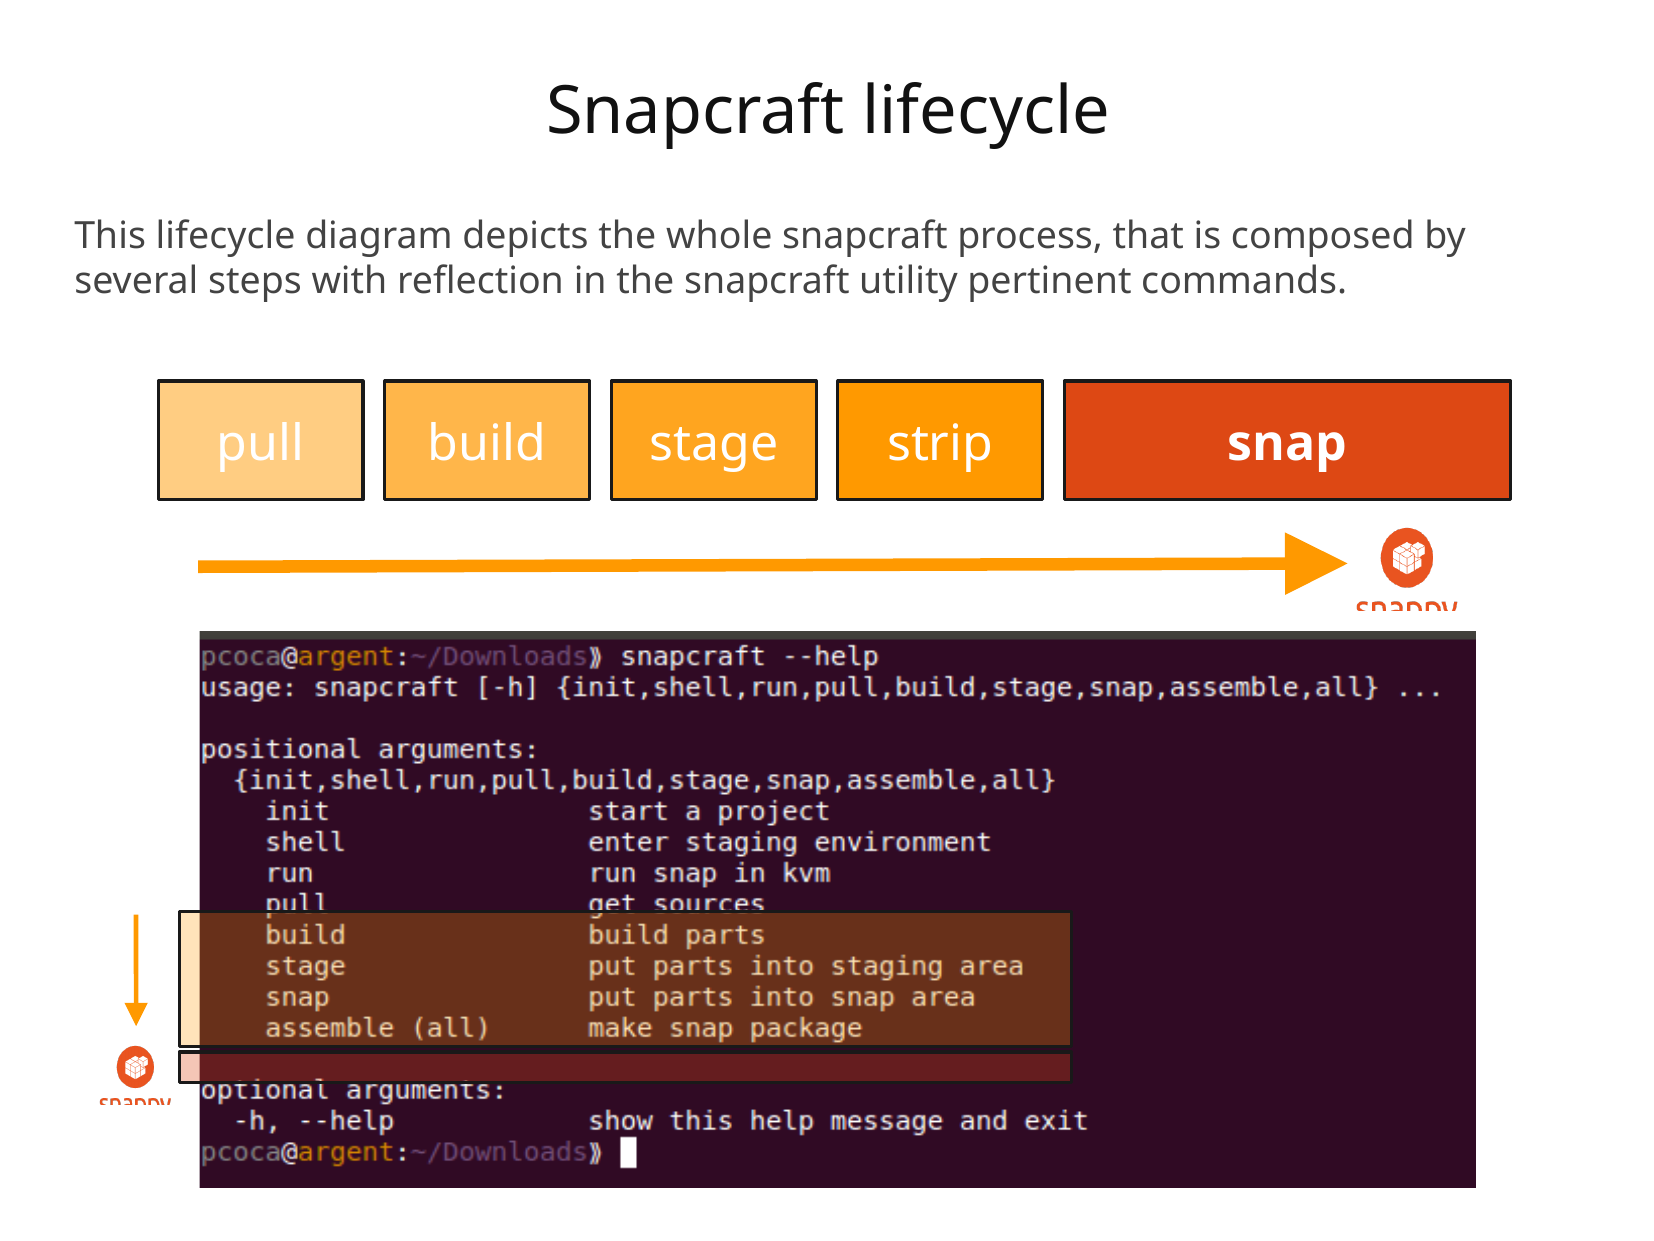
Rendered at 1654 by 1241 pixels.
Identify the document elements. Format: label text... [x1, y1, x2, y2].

picture [1356, 513, 1460, 611]
text_box This lifecycle diagram depicts the whole snapcraft process, that is composed by several steps with reflection in the snapcraft utility pertinent commands. [74, 211, 1587, 653]
text_box pull [158, 380, 364, 500]
text_box Snapcraft lifecycle [38, 74, 1618, 172]
text_box snap [1064, 380, 1511, 500]
text_box build [384, 380, 590, 500]
picture [199, 631, 1476, 1188]
text_box stage [611, 380, 817, 500]
picture [99, 1035, 173, 1105]
text_box [179, 911, 1072, 1047]
text_box strip [837, 380, 1043, 500]
text_box [179, 1051, 1072, 1083]
